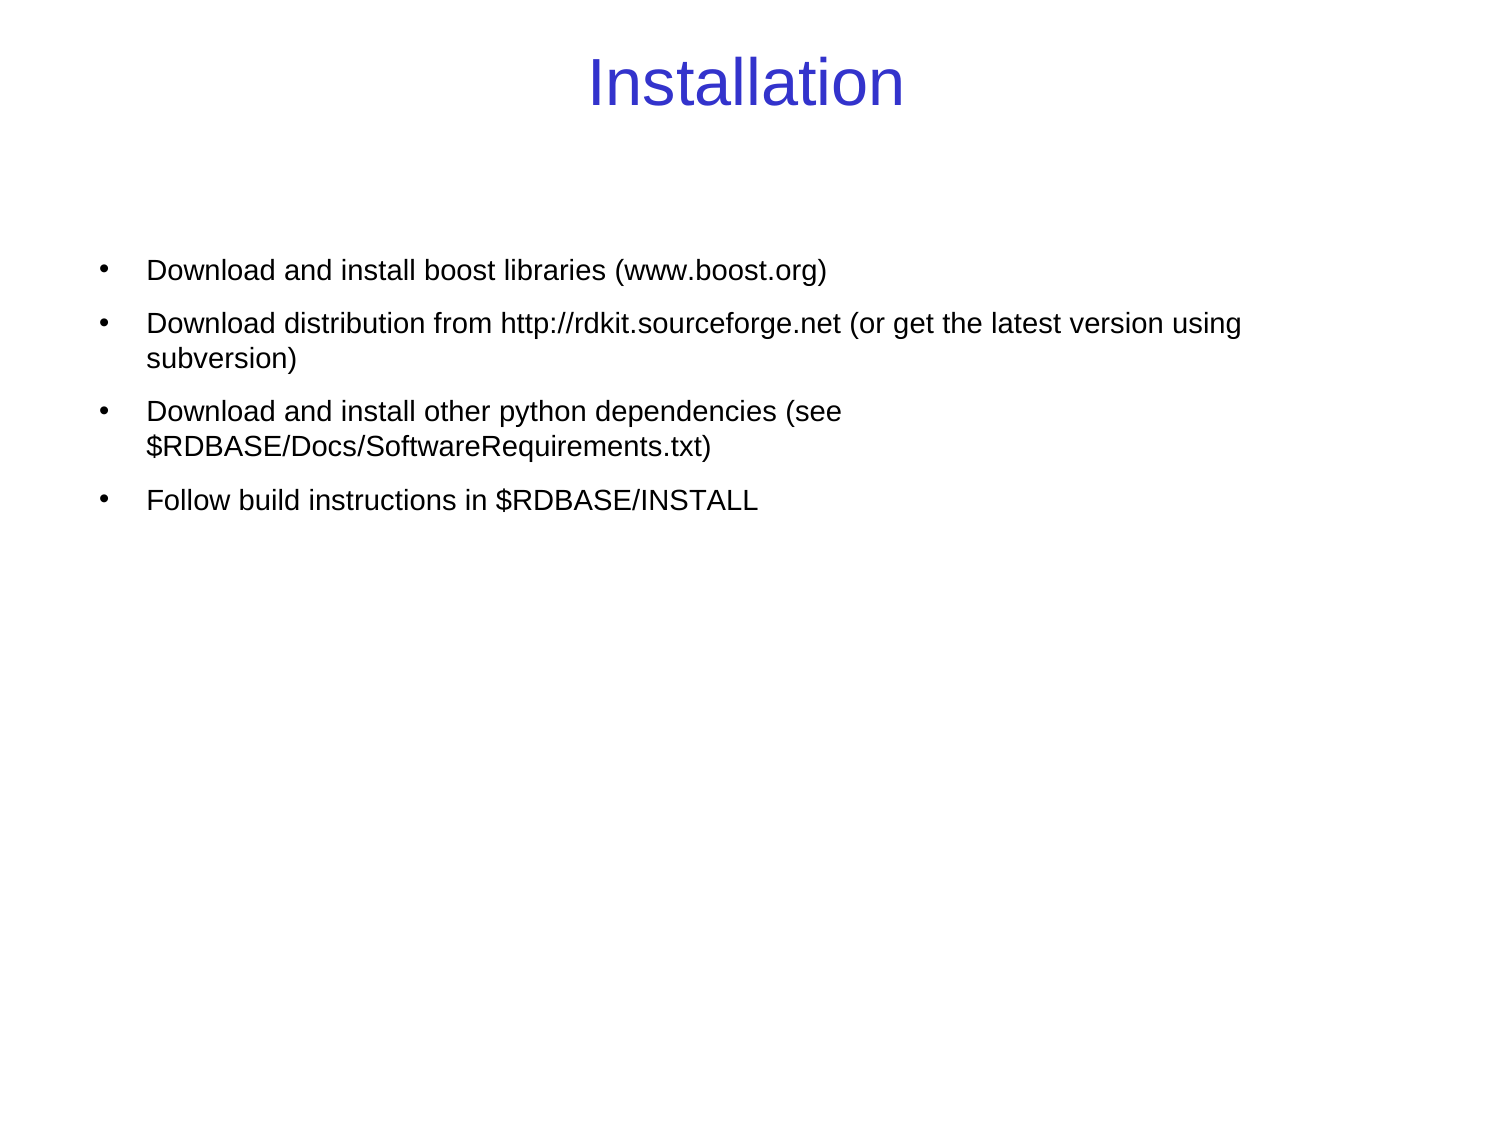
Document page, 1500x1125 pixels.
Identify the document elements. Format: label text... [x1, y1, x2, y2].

title Installation [77, 14, 1416, 144]
text_box Download and install boost libraries (www.boost.org) Download distribution from http://rdkit.sourceforge.net (or get the latest version using subversion) Download and install other python dependencies (see $RDBASE/Docs/SoftwareRequirements.txt) Follow build instructions in $RDBASE/INSTALL [84, 243, 1415, 524]
